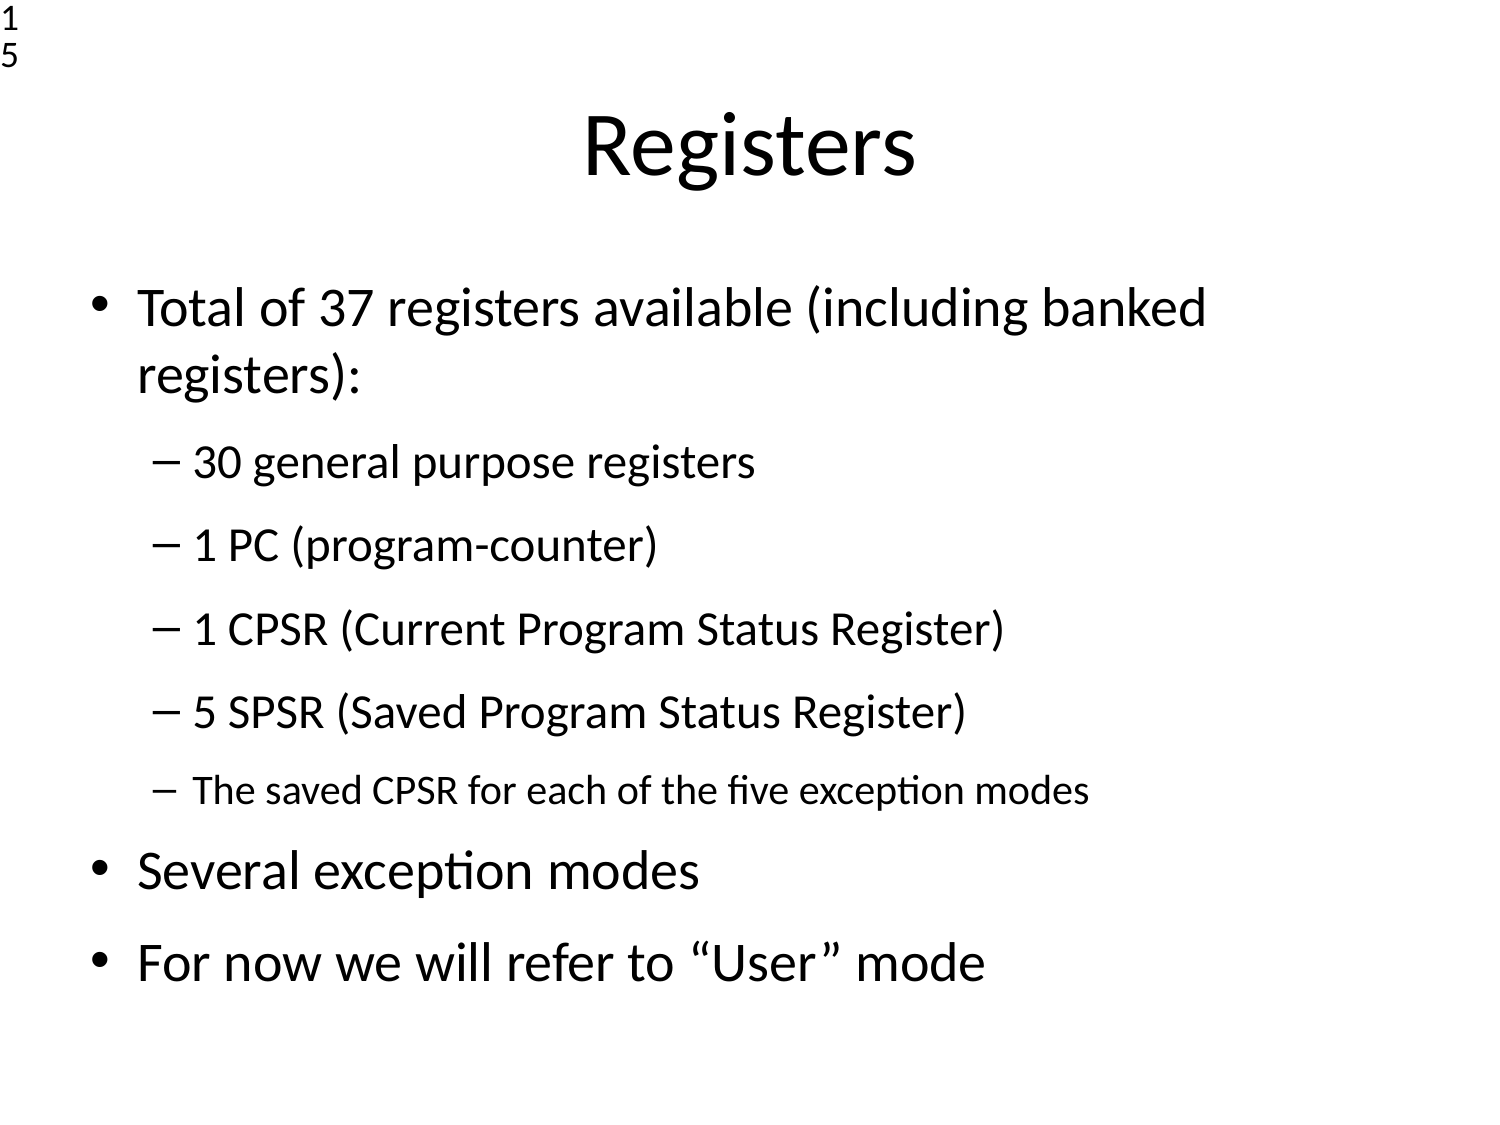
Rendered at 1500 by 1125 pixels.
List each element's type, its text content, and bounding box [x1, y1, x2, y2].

list Total of 37 registers available (including banked registers): 30 general purpose registers 1 PC (program-counter) 1 CPSR (Current Program Status Register) 5 SPSR (Saved Program Status Register) The saved CPSR for each of the five exception modes Several exception modes For now we will refer to “User” mode [75, 262, 1425, 1005]
title Registers [75, 45, 1425, 233]
